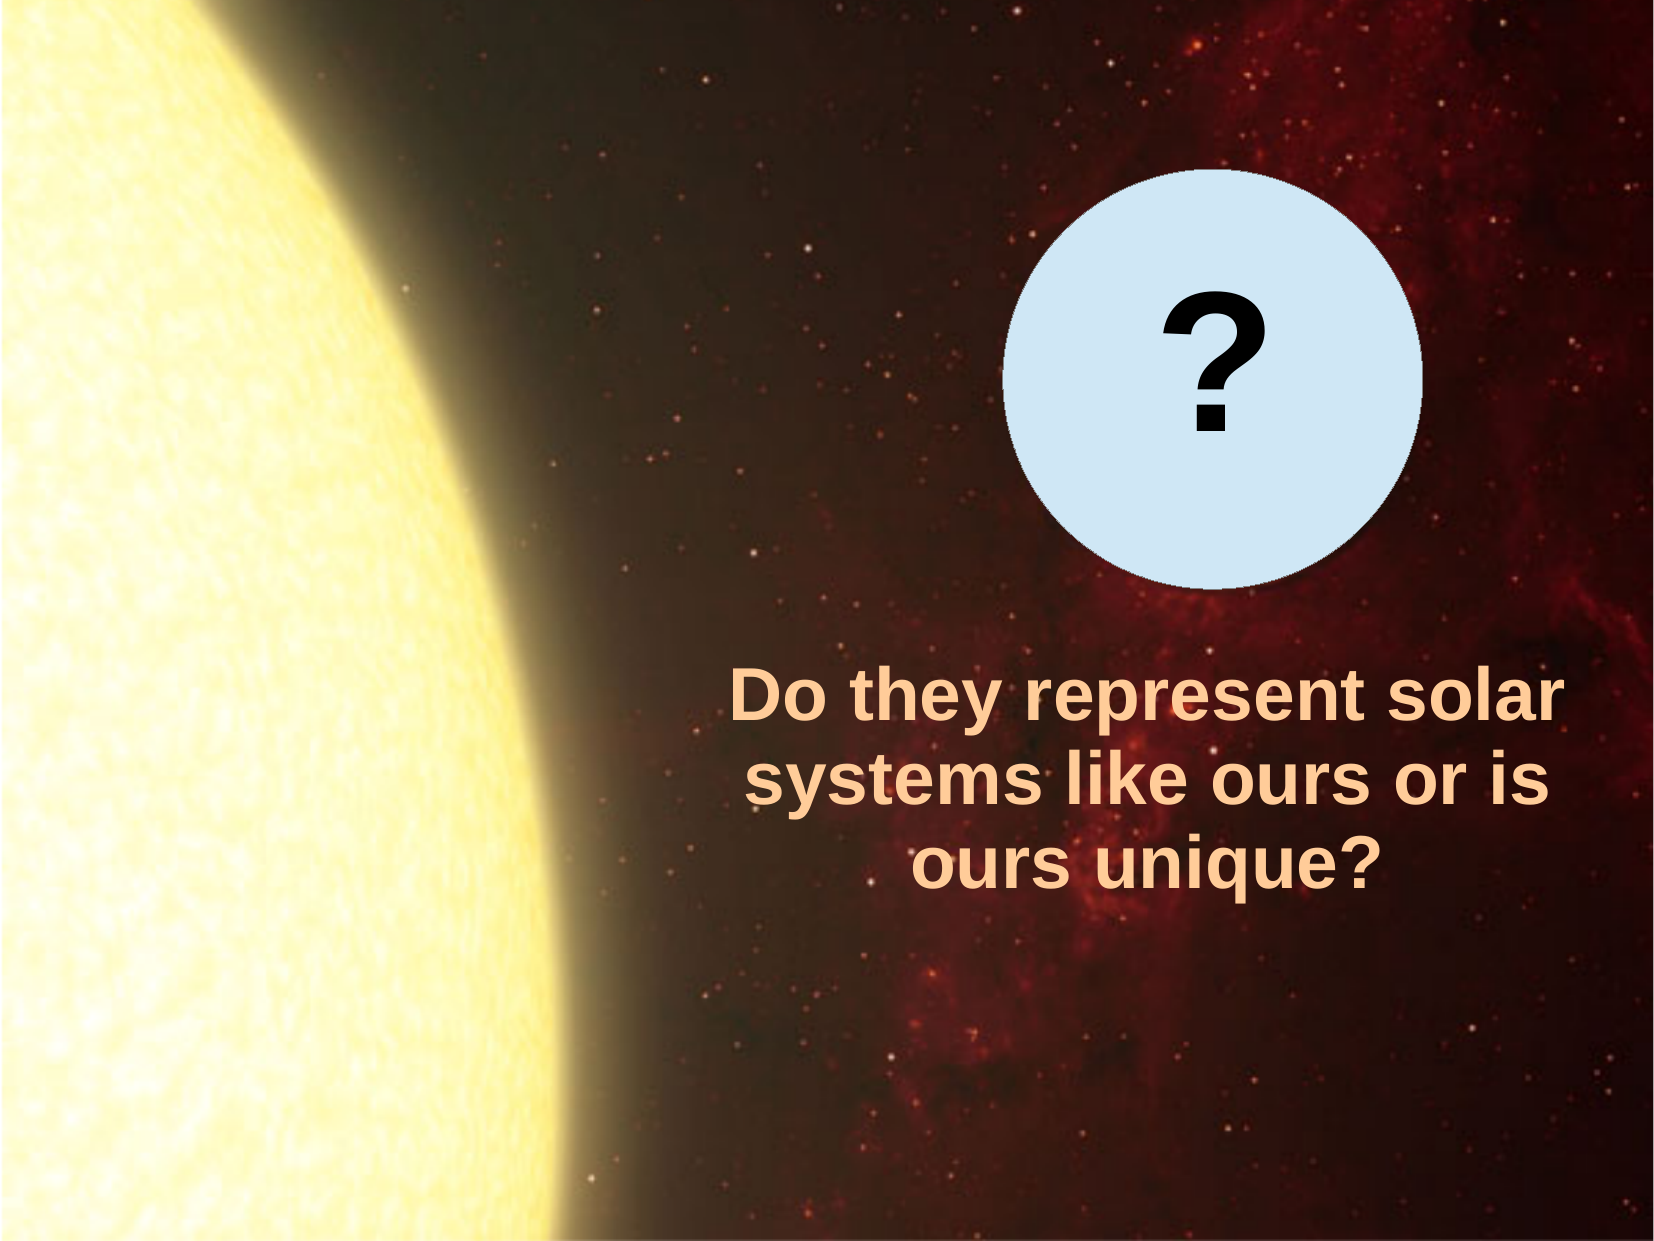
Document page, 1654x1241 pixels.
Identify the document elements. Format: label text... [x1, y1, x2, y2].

text_box ? [1139, 243, 1292, 482]
text_box Do they represent solar systems like ours or is ours unique? [660, 645, 1636, 912]
picture [1, 0, 1654, 1241]
text_box [1002, 169, 1423, 590]
